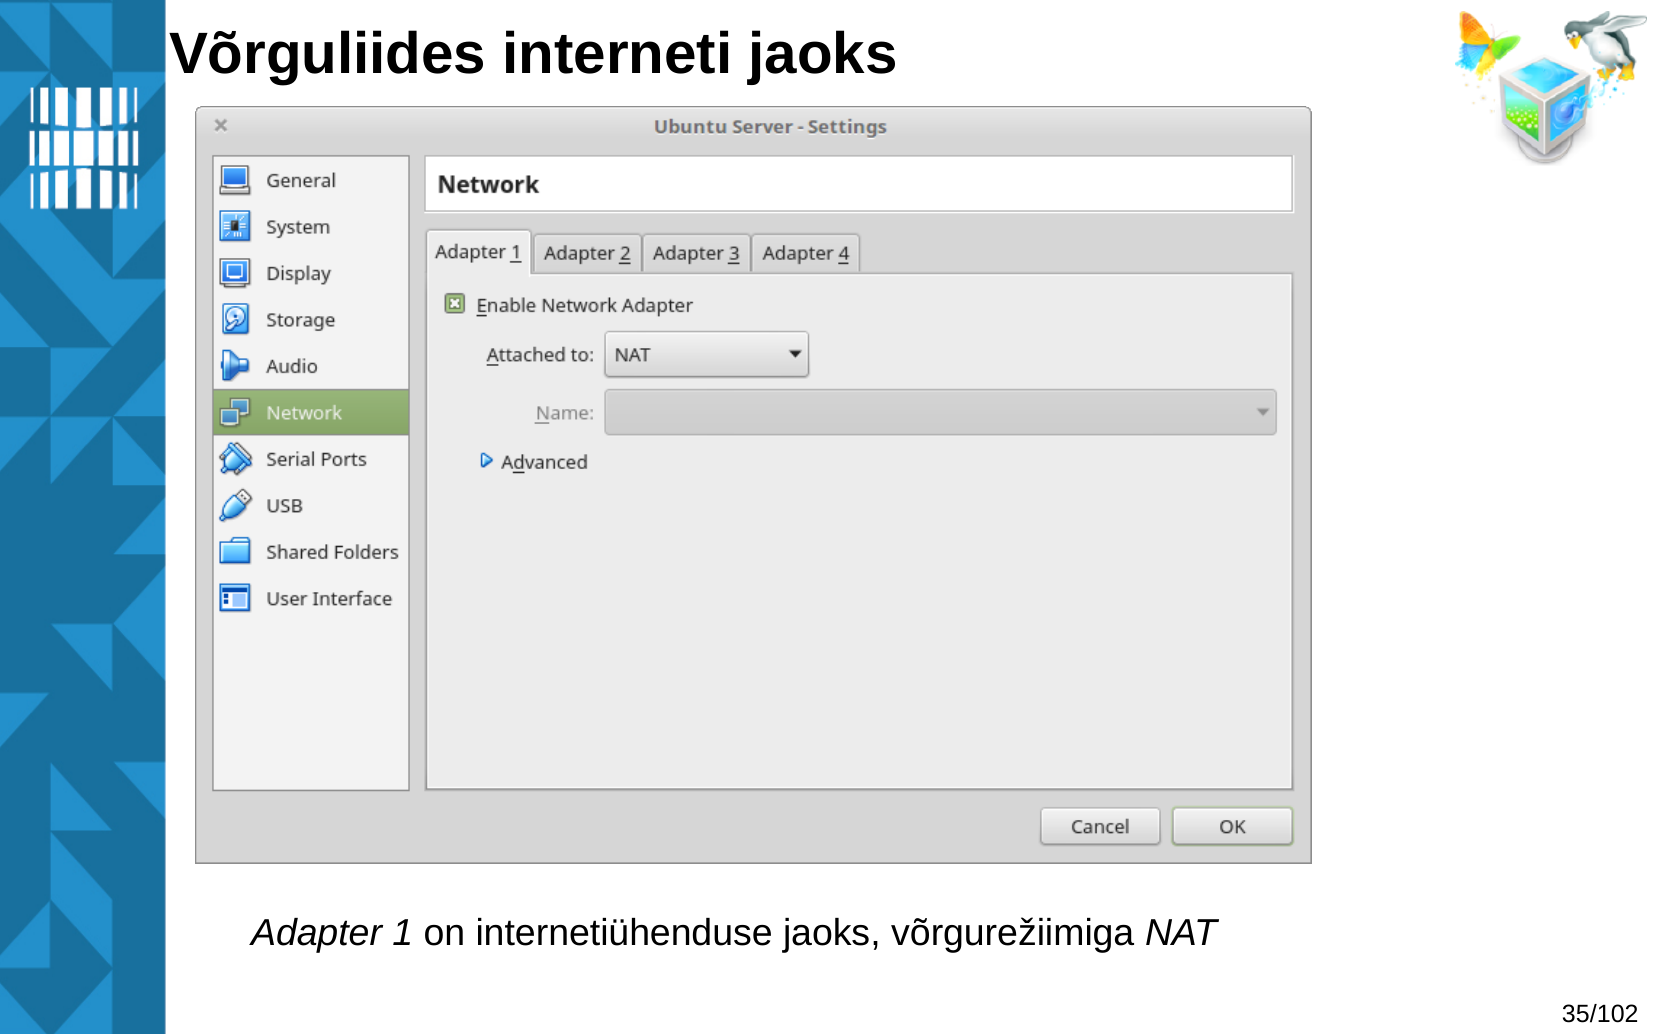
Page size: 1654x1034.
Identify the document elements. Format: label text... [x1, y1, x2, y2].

picture [1452, 7, 1653, 166]
title Võrguliides interneti jaoks [169, 11, 1571, 95]
text_box Adapter 1 on internetiühenduse jaoks, võrgurežiimiga NAT [236, 903, 1288, 963]
picture [195, 106, 1312, 864]
